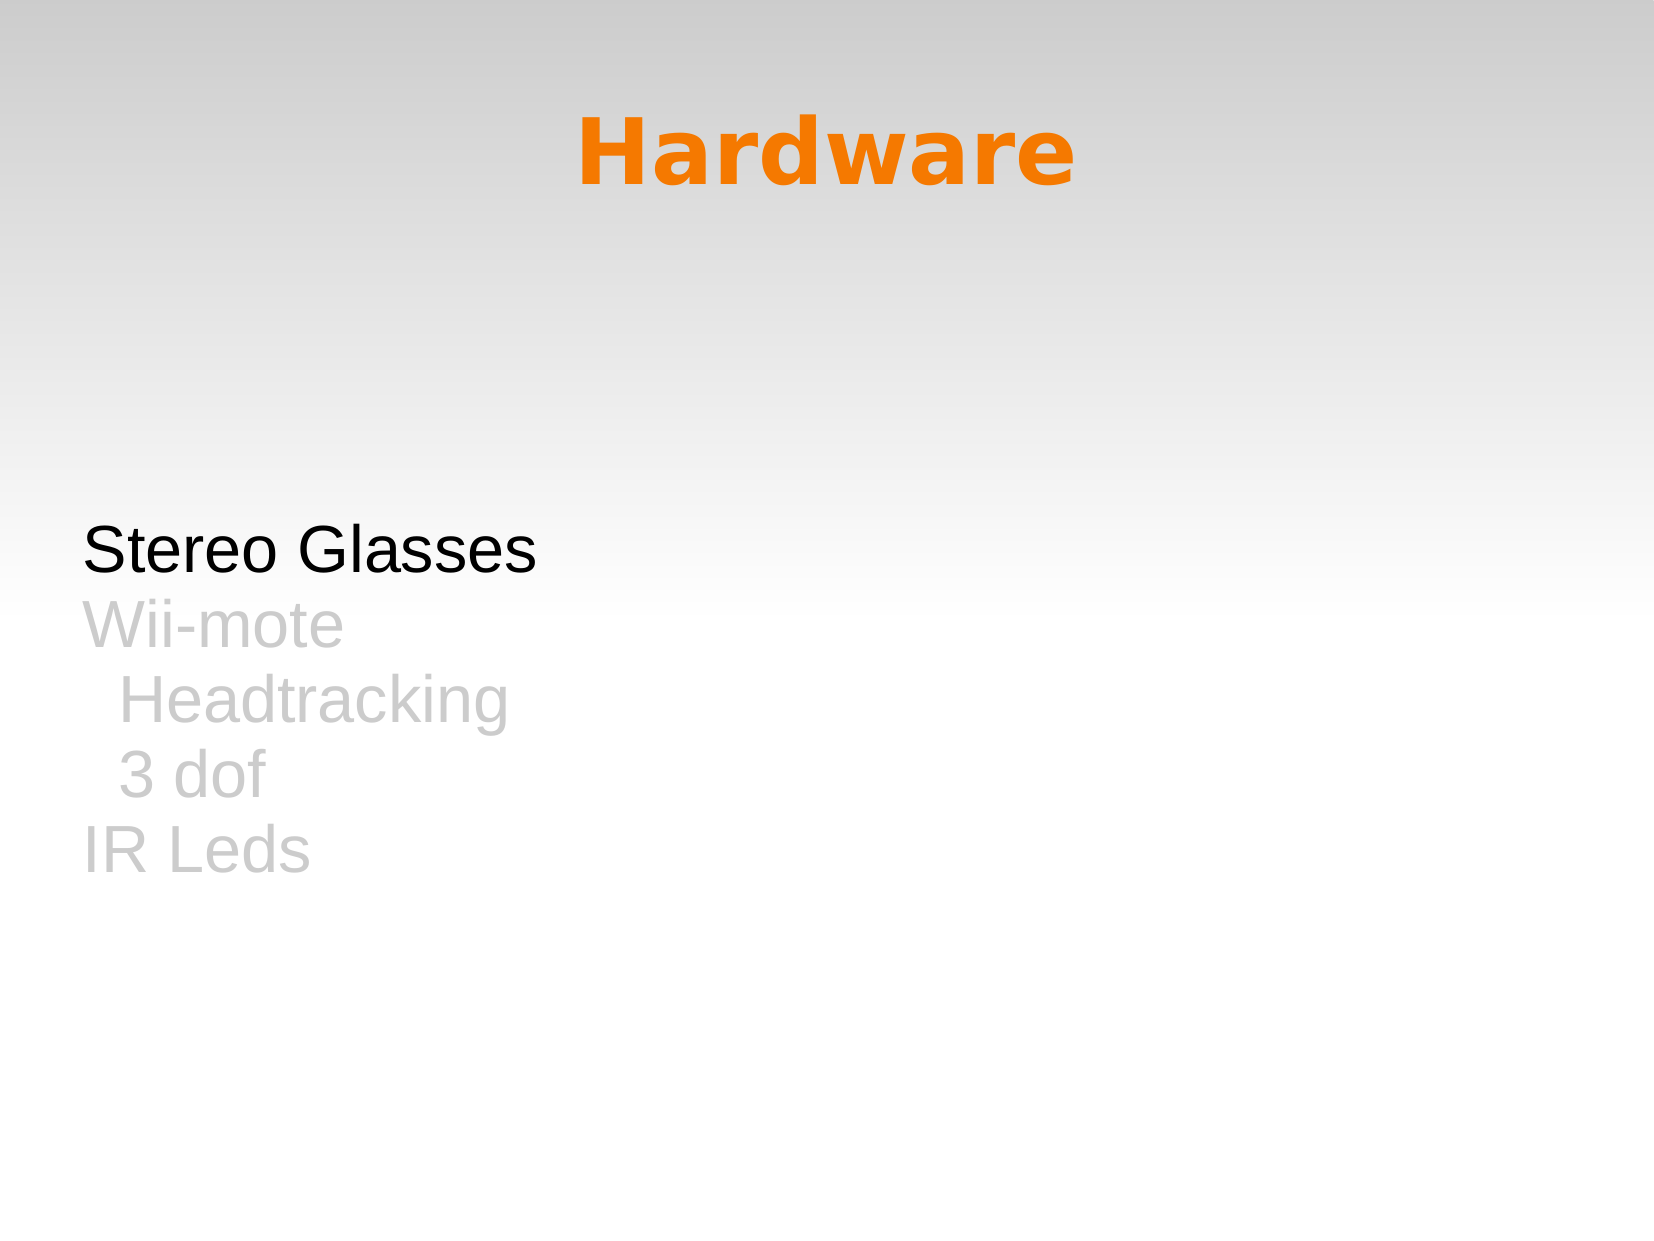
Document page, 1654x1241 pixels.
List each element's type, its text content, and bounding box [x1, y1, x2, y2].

subtitle Stereo Glasses Wii-mote Headtracking 3 dof IR Leds [82, 297, 1571, 1102]
title Hardware [82, 56, 1571, 250]
